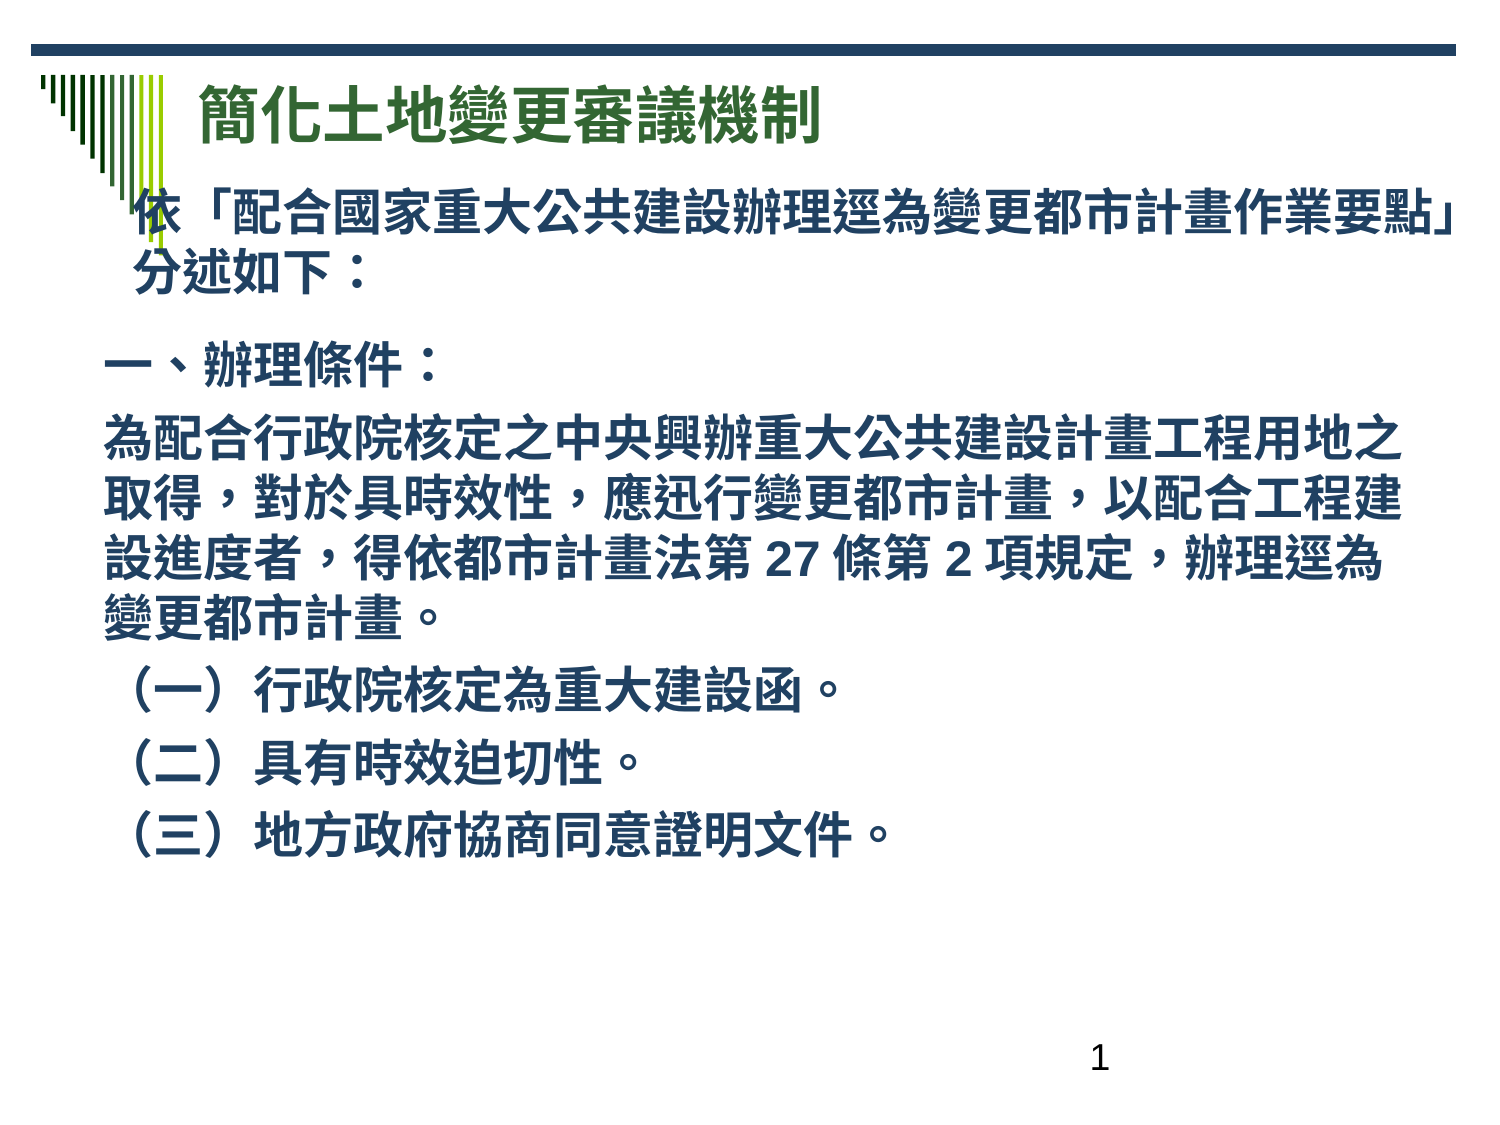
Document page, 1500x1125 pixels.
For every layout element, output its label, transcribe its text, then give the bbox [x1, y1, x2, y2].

title 簡化土地變更審議機制 [183, 42, 1471, 172]
list 一、辦理條件： 為配合行政院核定之中央興辦重大公共建設計畫工程用地之取得，對於具時效性，應迅行變更都市計畫，以配合工程建設進度者，得依都市計畫法第27條第2項規定，辦理逕為變更都市計畫。 （一）行政院核定為重大建設函。 （二）具有時效迫切性。 （三）地方政府協商同意證明文件。 [88, 326, 1436, 1083]
text_box 依「配合國家重大公共建設辦理逕為變更都市計畫作業要點」，分述如下： [117, 172, 1500, 308]
